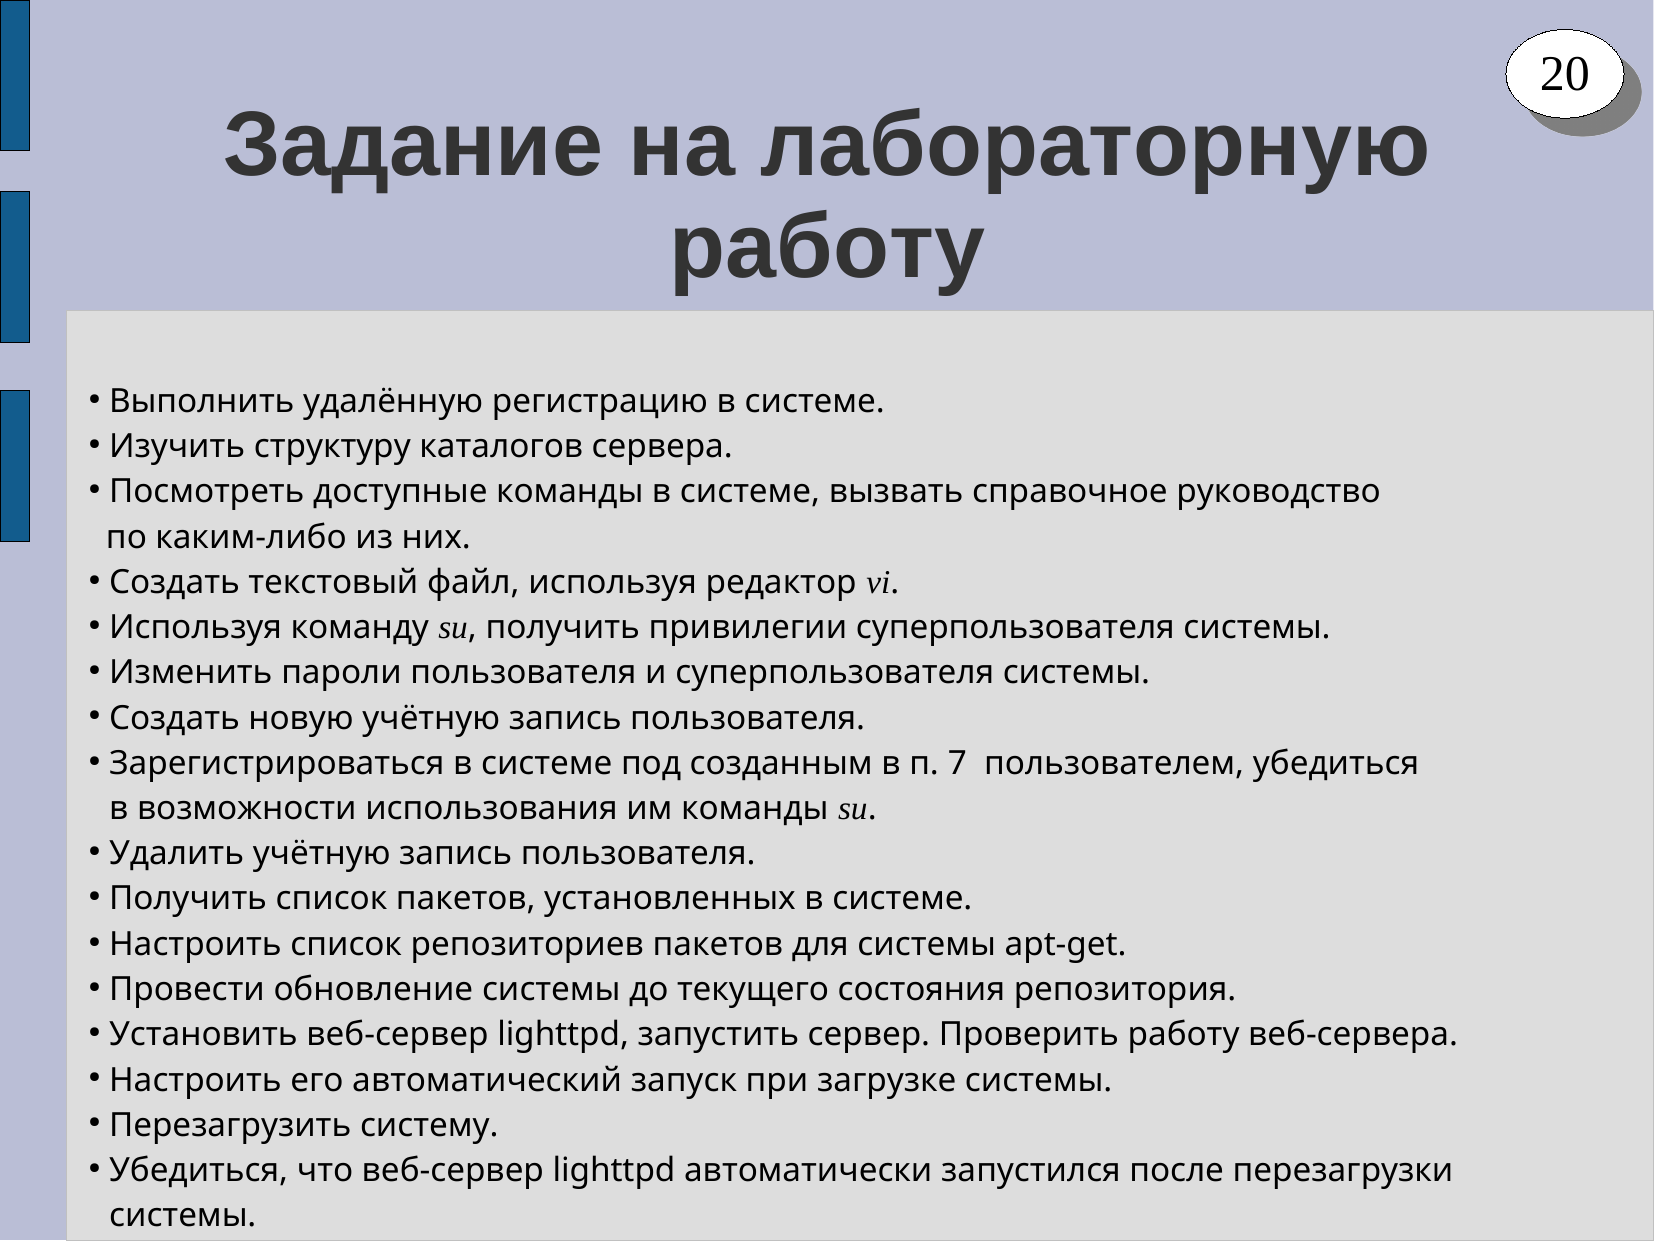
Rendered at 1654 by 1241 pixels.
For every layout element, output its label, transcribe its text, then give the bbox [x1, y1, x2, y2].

title Задание на лабораторную работу [121, 91, 1534, 299]
text_box 20 [1505, 29, 1625, 119]
text_box Выполнить удалённую регистрацию в системе. Изучить структуру каталогов сервера. Посмотреть доступные команды в системе, вызвать справочное руководство по каким-либо из них. Создать текстовый файл, используя редактор vi. Используя команду su, получить привилегии суперпользователя системы. Изменить пароли пользователя и суперпользователя системы. Создать новую учётную запись пользователя. Зарегистрироваться в системе под созданным в п. 7 пользователем, убедиться в возможности использования им команды su. Удалить учётную запись пользователя. Получить список пакетов, установленных в системе. Настроить список репозиториев пакетов для системы apt-get. Провести обновление системы до текущего состояния репозитория. Установить веб-сервер lighttpd, запустить сервер. Проверить работу веб-сервера. Настроить его автоматический запуск при загрузке системы. Перезагрузить систему. Убедиться, что веб-сервер lighttpd автоматически запустился после перезагрузки системы. [88, 354, 1575, 1125]
